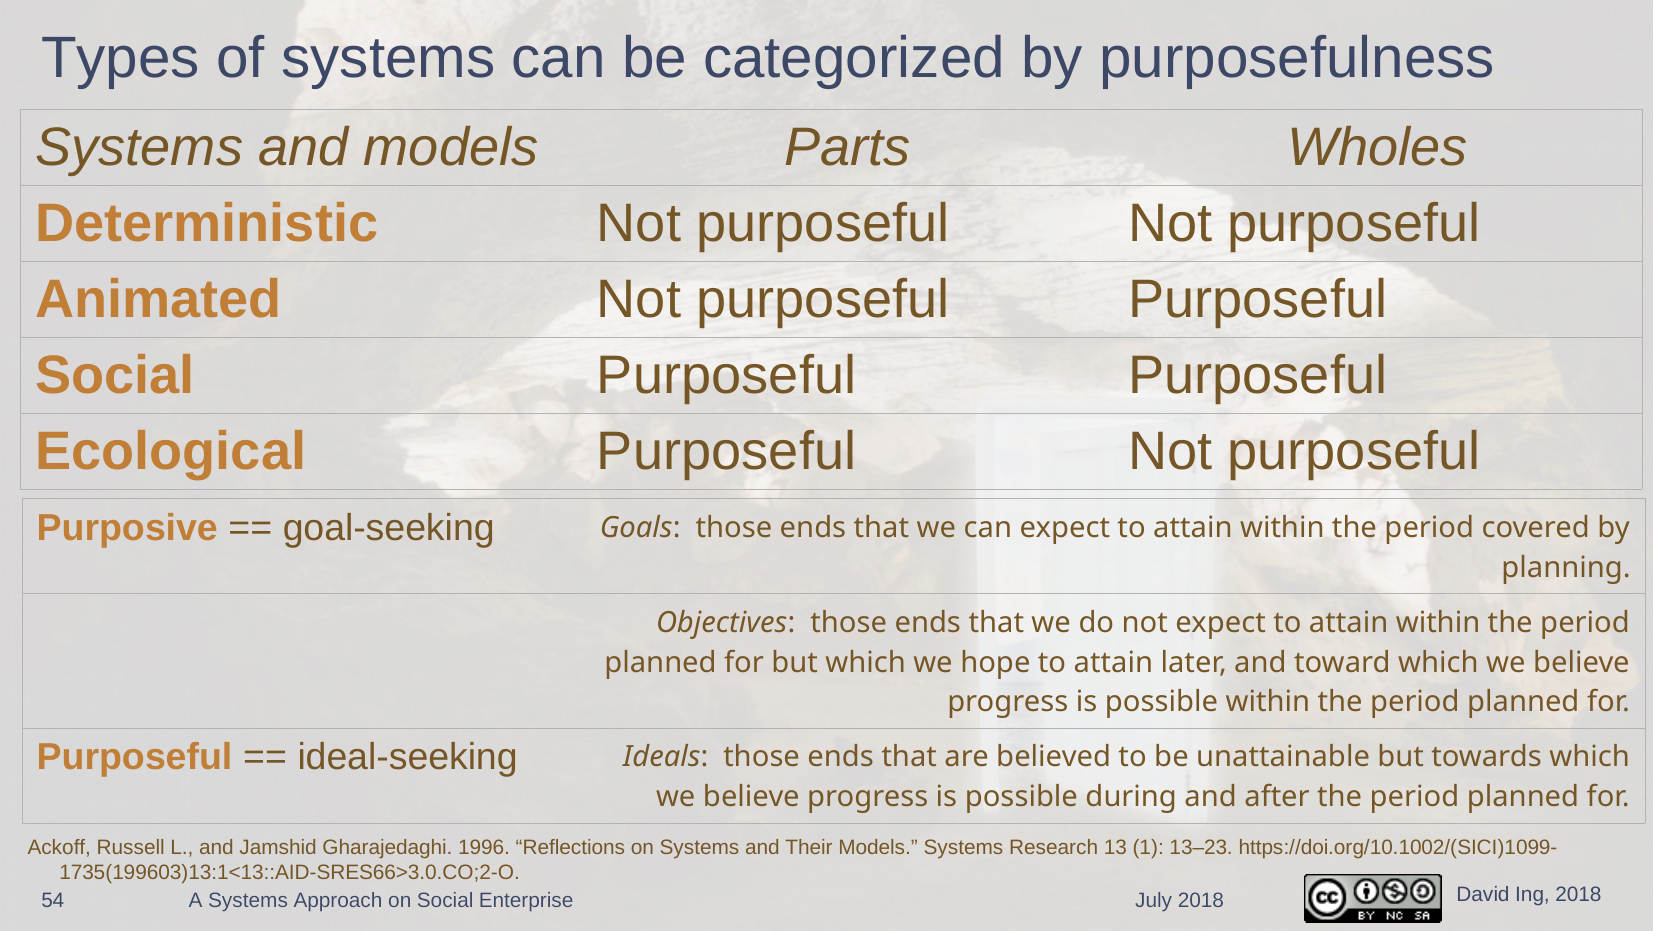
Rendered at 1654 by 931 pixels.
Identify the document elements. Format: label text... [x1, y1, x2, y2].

table_cell Purposeful [582, 414, 1113, 489]
text_box Ackoff, Russell L., and Jamshid Gharajedaghi. 1996. “Reflections on Systems and Their Models.” Systems Research 13 (1): 13–23. https://doi.org/10.1002/(SICI)1099-1735(199603)13:1<13::AID-SRES66>3.0.CO;2-O. [12, 826, 1645, 890]
table_cell Not purposeful [1113, 186, 1642, 261]
table_cell [23, 594, 544, 728]
table_cell Objectives: those ends that we do not expect to attain within the period planned for but which we hope to attain later, and toward which we believe progress is possible within the period planned for. [581, 594, 1645, 728]
table_header Goals: those ends that we can expect to attain within the period covered by planning. [581, 499, 1645, 593]
table_cell [544, 729, 581, 823]
table_cell Pursuits: [0, 0, 1653, 931]
table_cell Ideals: those ends that are believed to be unattainable but towards which we believe progress is possible during and after the period planned for. [581, 729, 1645, 823]
table_header Parts [582, 110, 1113, 185]
table_cell Deterministic [21, 186, 582, 261]
table_header [544, 499, 581, 593]
table_cell Purposeful [1113, 338, 1642, 413]
table_header Systems and models [21, 110, 582, 185]
picture [1304, 890, 1442, 923]
table_cell [544, 594, 581, 728]
table_cell Social [21, 338, 582, 413]
table_cell Purposeful [582, 338, 1113, 413]
title Types of systems can be categorized by purposefulness [41, 30, 1613, 109]
table_cell Not purposeful [582, 262, 1113, 337]
table_cell Not purposeful [582, 186, 1113, 261]
table_cell Animated [21, 262, 582, 337]
table_header Purposive == goal-seeking [23, 499, 544, 593]
table_cell Ecological [21, 414, 582, 489]
table_header Wholes [1113, 110, 1642, 185]
table_cell Not purposeful [1113, 414, 1642, 489]
table_cell Purposeful == ideal-seeking [23, 729, 544, 823]
table_cell Purposeful [1113, 262, 1642, 337]
